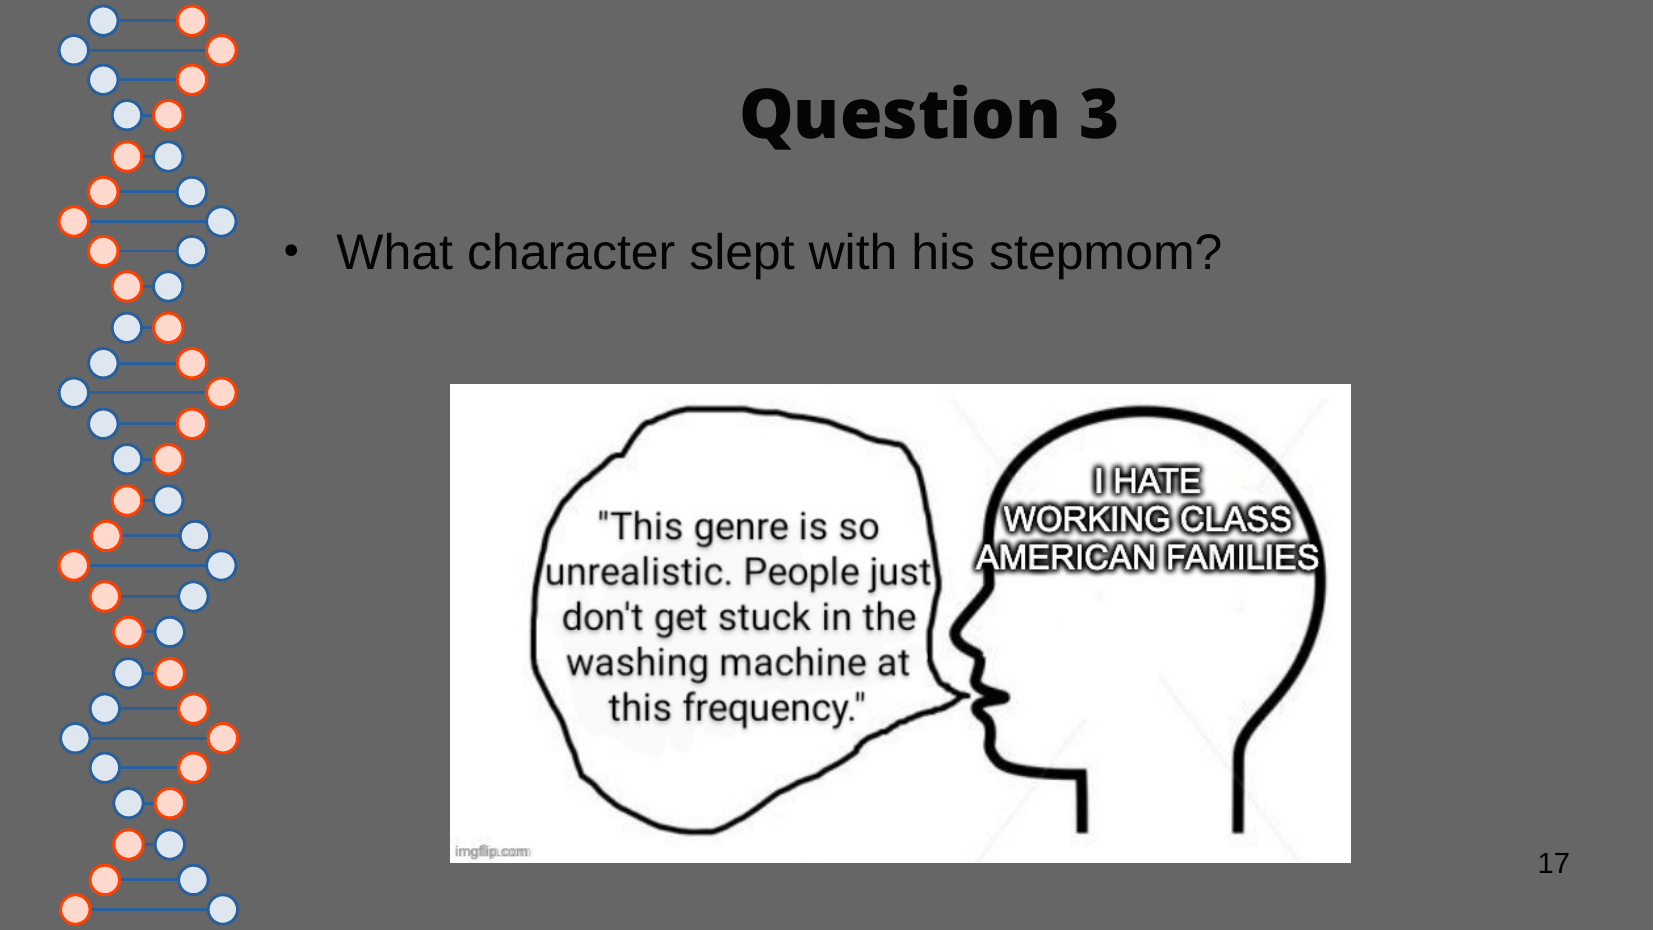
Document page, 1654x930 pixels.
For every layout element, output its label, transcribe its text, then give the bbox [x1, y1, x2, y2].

list What character slept with his stepmom? [265, 224, 1594, 764]
picture [450, 384, 1351, 863]
title Question 3 [265, 35, 1594, 189]
